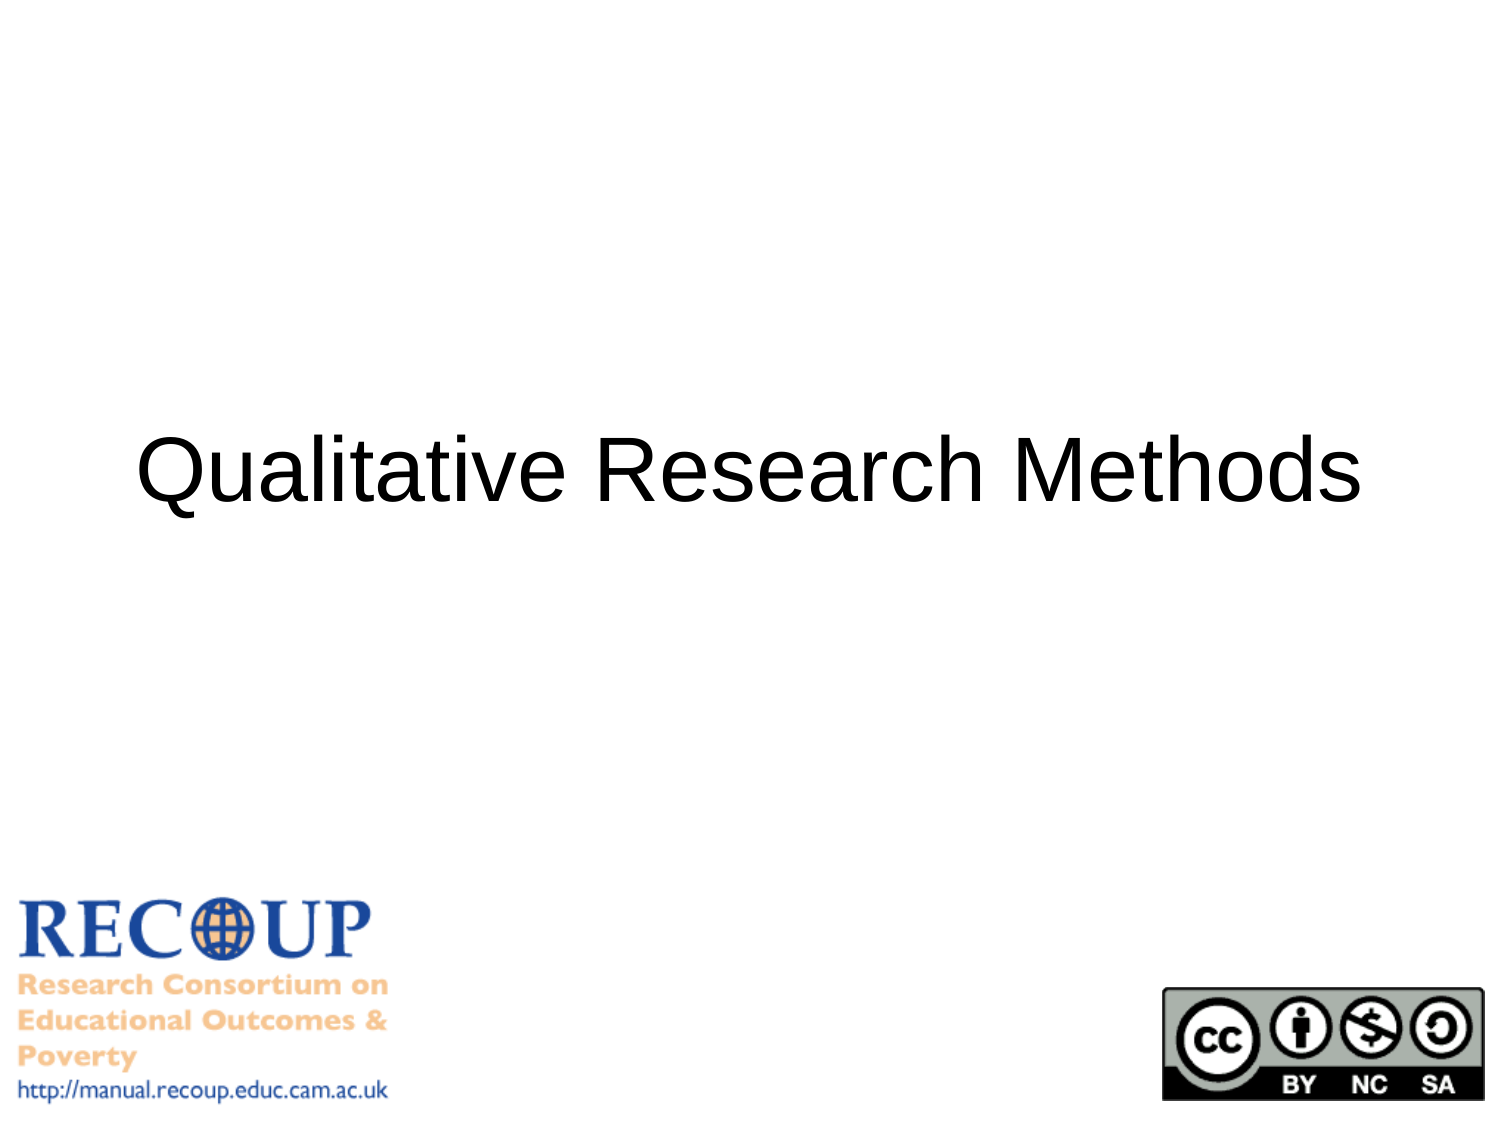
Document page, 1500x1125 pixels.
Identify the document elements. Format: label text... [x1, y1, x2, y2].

title Qualitative Research Methods [112, 349, 1388, 591]
picture [1162, 987, 1485, 1101]
picture [12, 887, 410, 1109]
